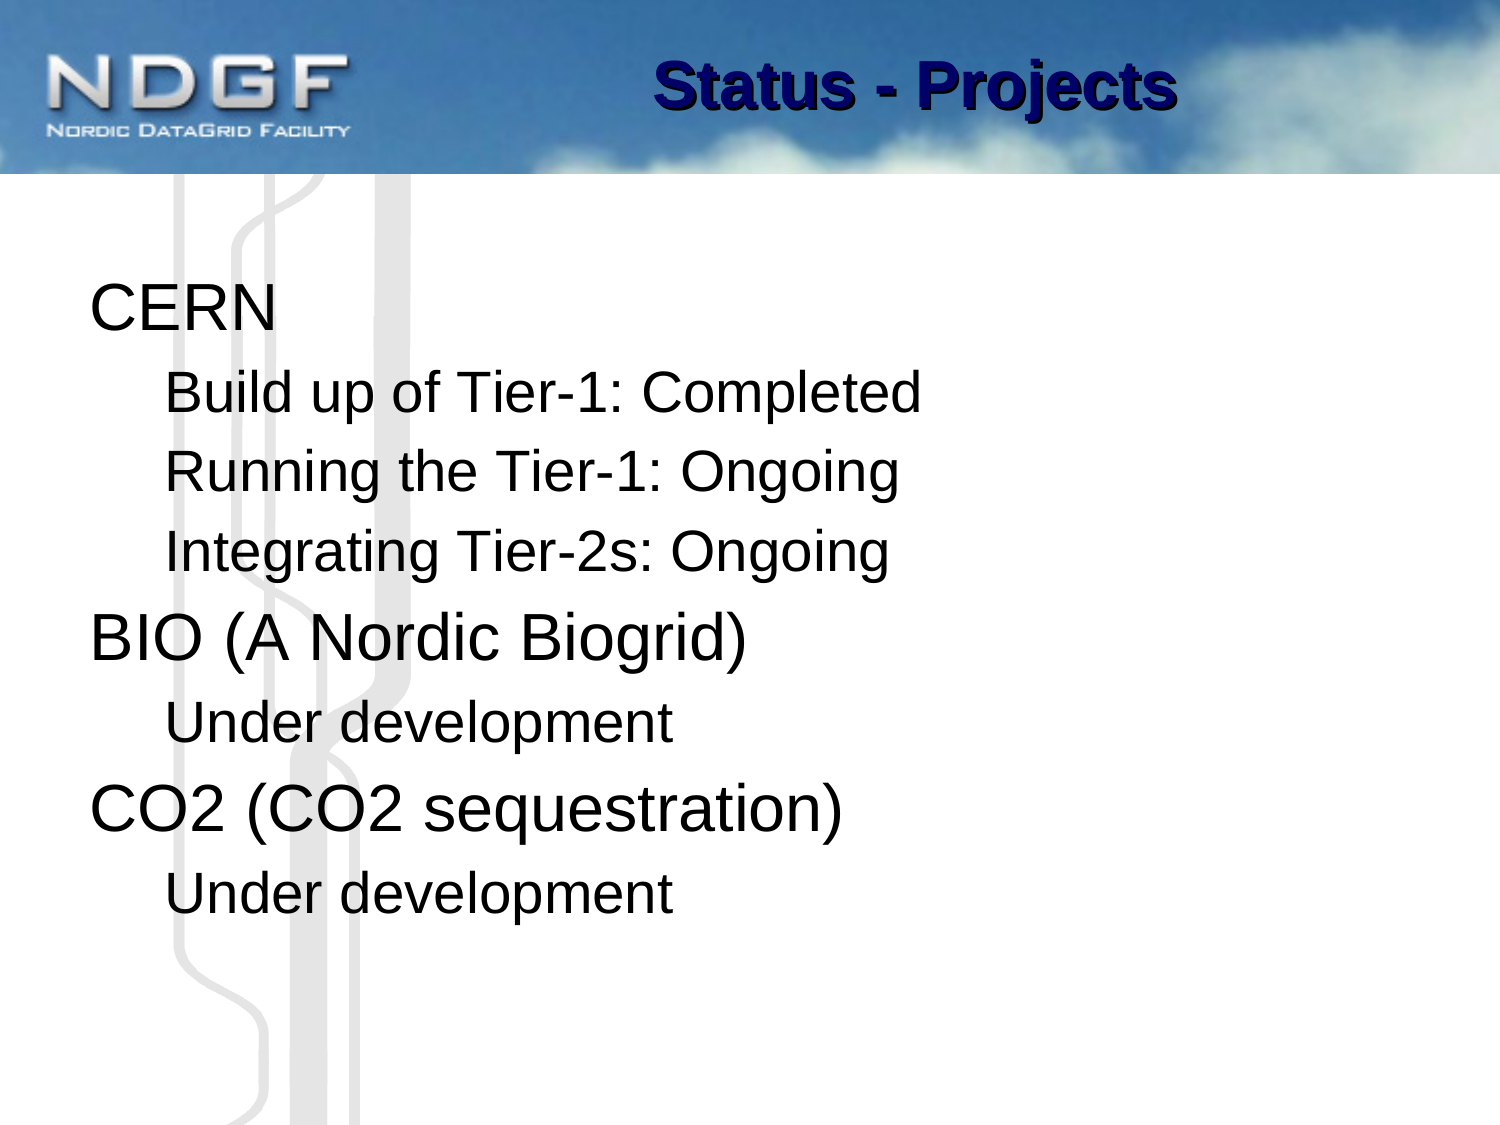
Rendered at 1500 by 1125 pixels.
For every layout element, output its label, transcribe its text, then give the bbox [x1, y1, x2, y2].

picture [0, 0, 1500, 1125]
title Status - Projects [372, 19, 1459, 149]
list CERN Build up of Tier-1: Completed Running the Tier-1: Ongoing Integrating Tier-2s: Ongoing BIO (A Nordic Biogrid) Under development CO2 (CO2 sequestration) Under development [75, 262, 1426, 1006]
